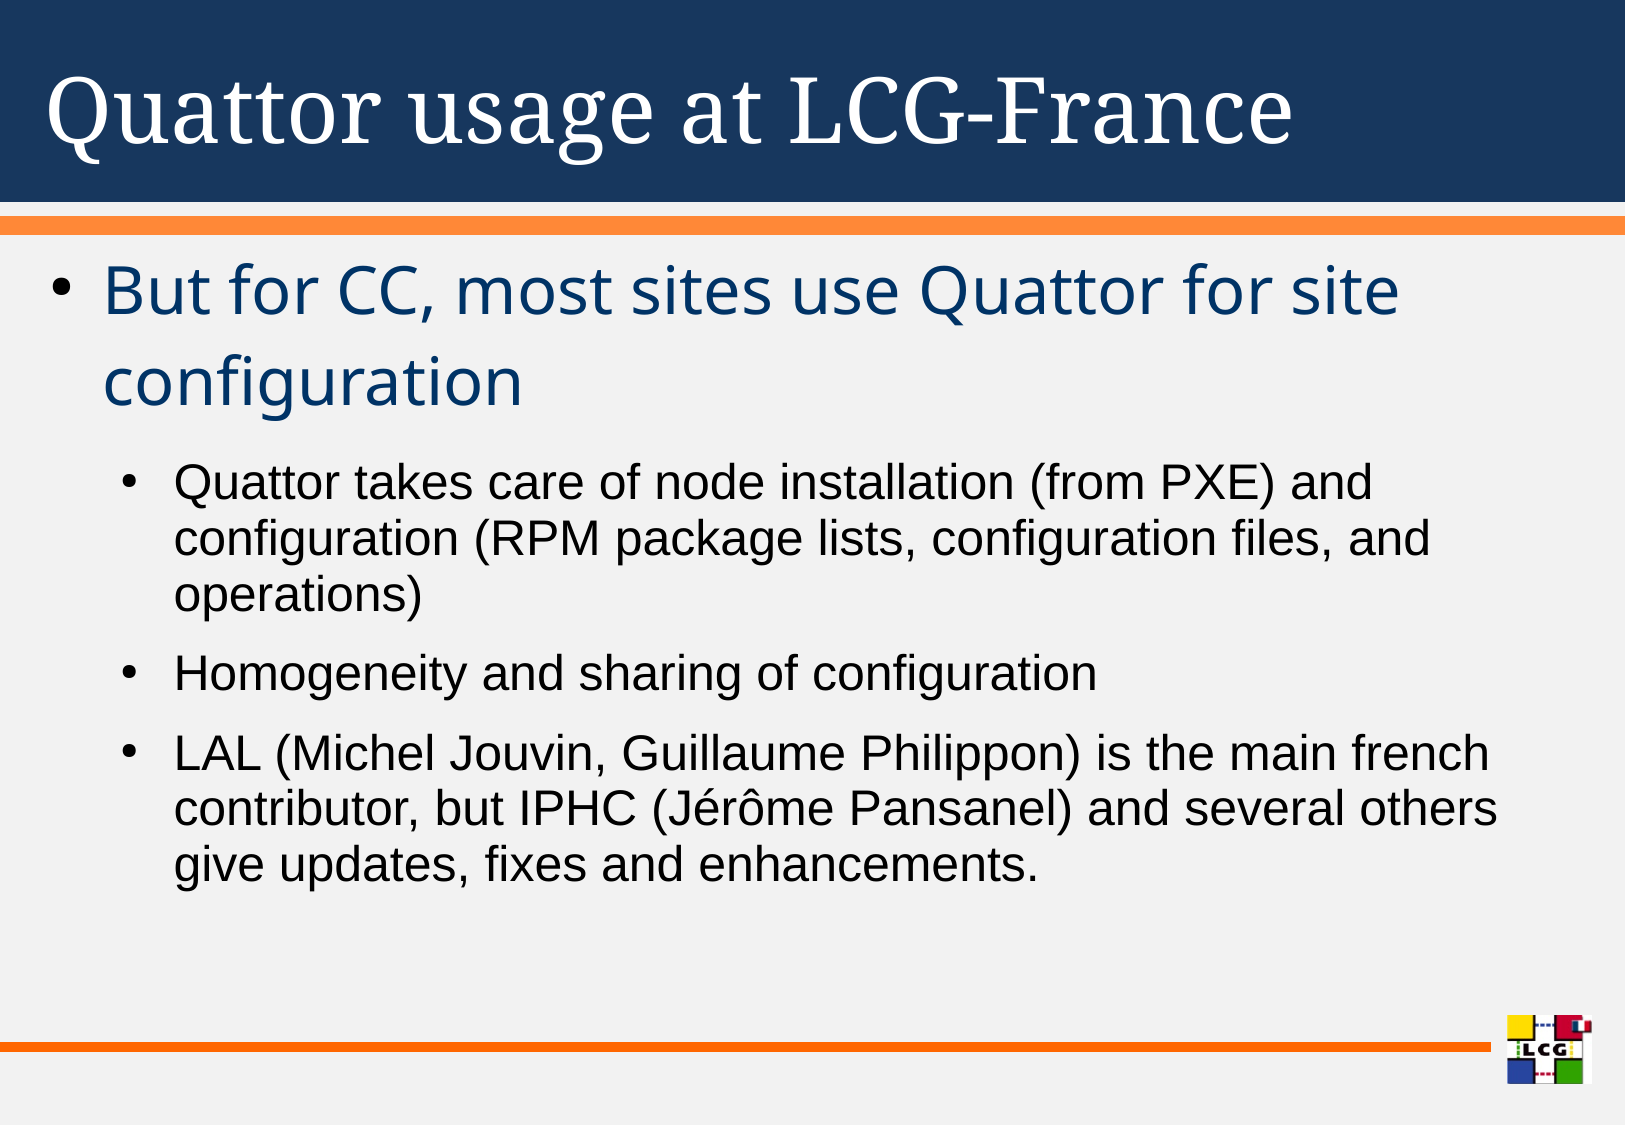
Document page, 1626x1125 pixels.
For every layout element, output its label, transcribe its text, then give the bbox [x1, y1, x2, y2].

list But for CC, most sites use Quattor for site configuration Quattor takes care of node installation (from PXE) and configuration (RPM package lists, configuration files, and operations) Homogeneity and sharing of configuration LAL (Michel Jouvin, Guillaume Philippon) is the main french contributor, but IPHC (Jérôme Pansanel) and several others give updates, fixes and enhancements. [31, 243, 1594, 1029]
picture [1507, 1029, 1592, 1084]
title Quattor usage at LCG-France [44, 42, 1594, 173]
